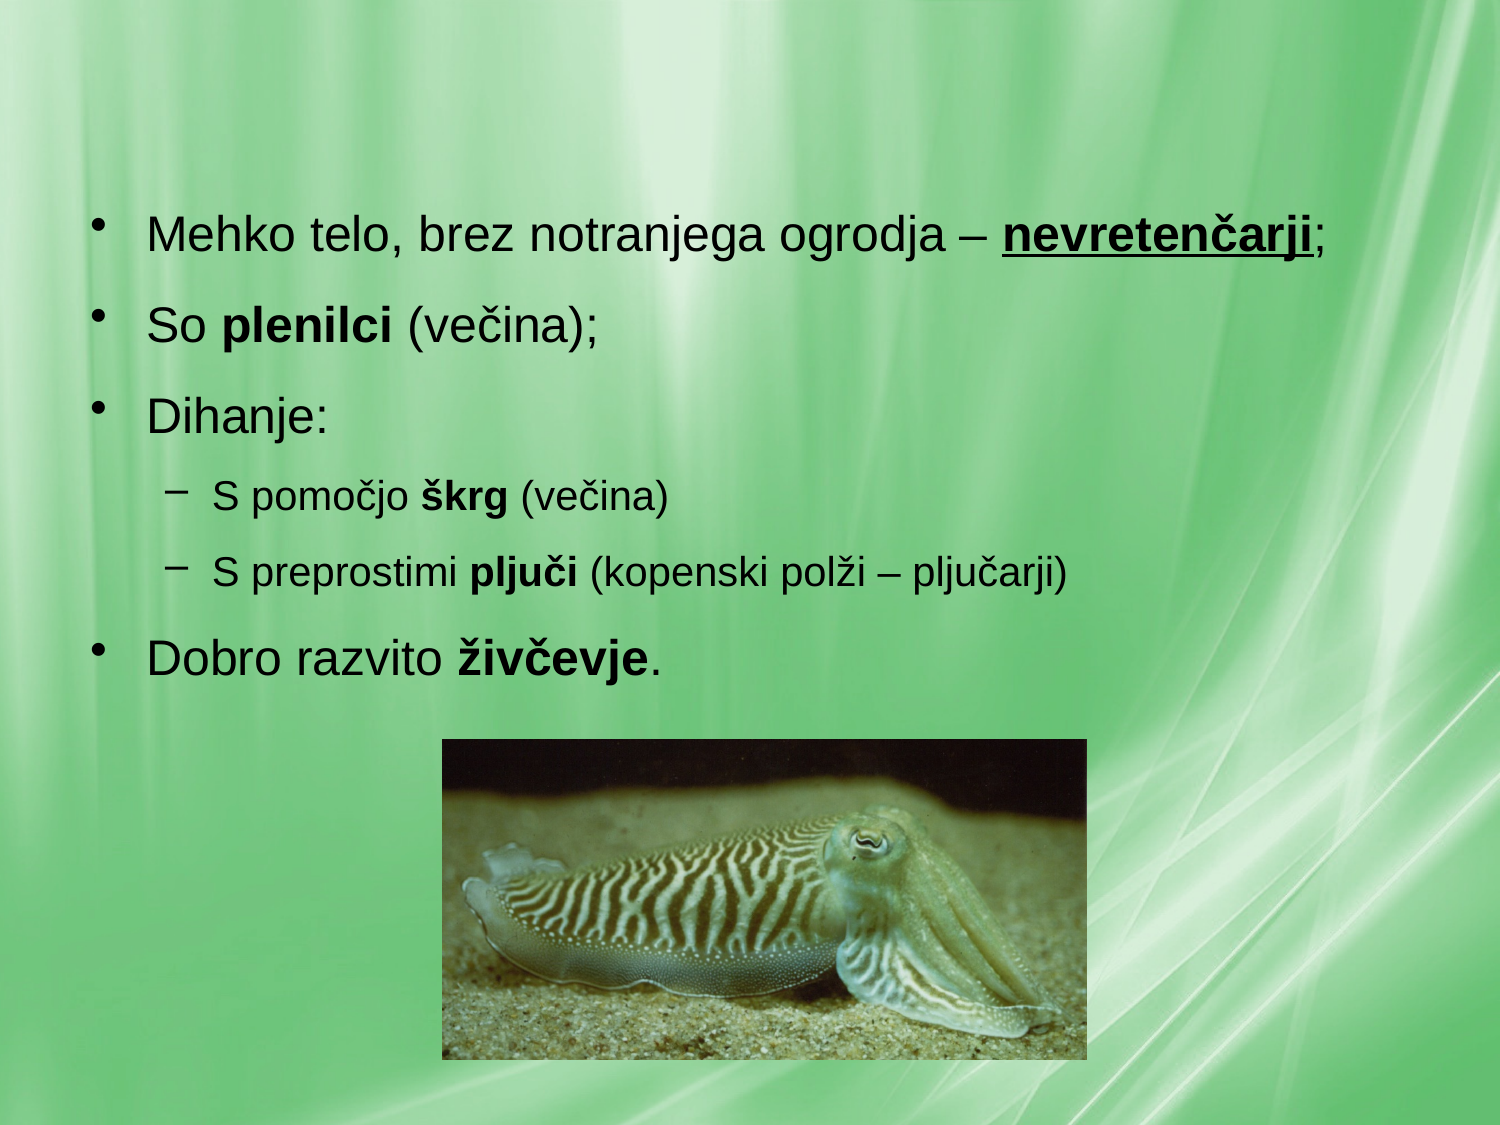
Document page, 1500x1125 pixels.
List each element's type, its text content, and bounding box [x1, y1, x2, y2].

picture [0, 0, 1500, 1125]
list Mehko telo, brez notranjega ogrodja – nevretenčarji; So plenilci (večina); Dihanje: S pomočjo škrg (večina) S preprostimi pljuči (kopenski polži – pljučarji) Dobro razvito živčevje. [75, 172, 1425, 1005]
